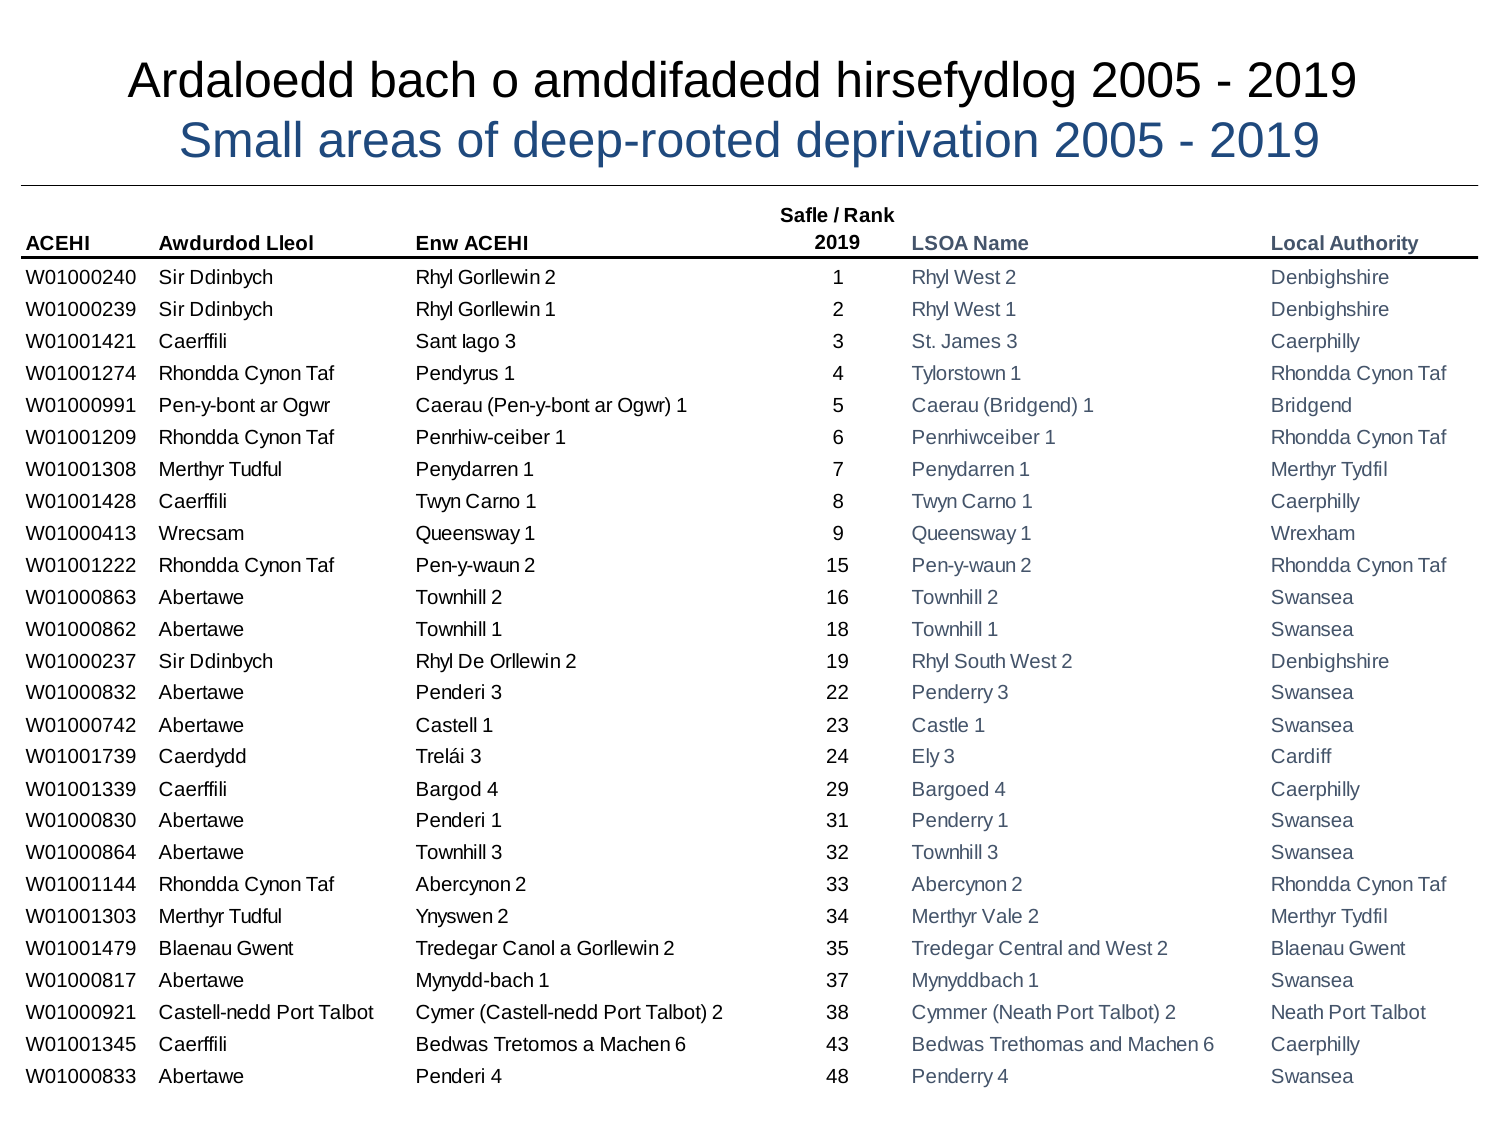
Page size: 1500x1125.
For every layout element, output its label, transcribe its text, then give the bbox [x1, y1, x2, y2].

picture [20, 218, 1480, 1090]
title Ardaloedd bach o amddifadedd hirsefydlog 2005 - 2019 Small areas of deep-rooted deprivation 2005 - 2019 [0, 0, 1500, 218]
